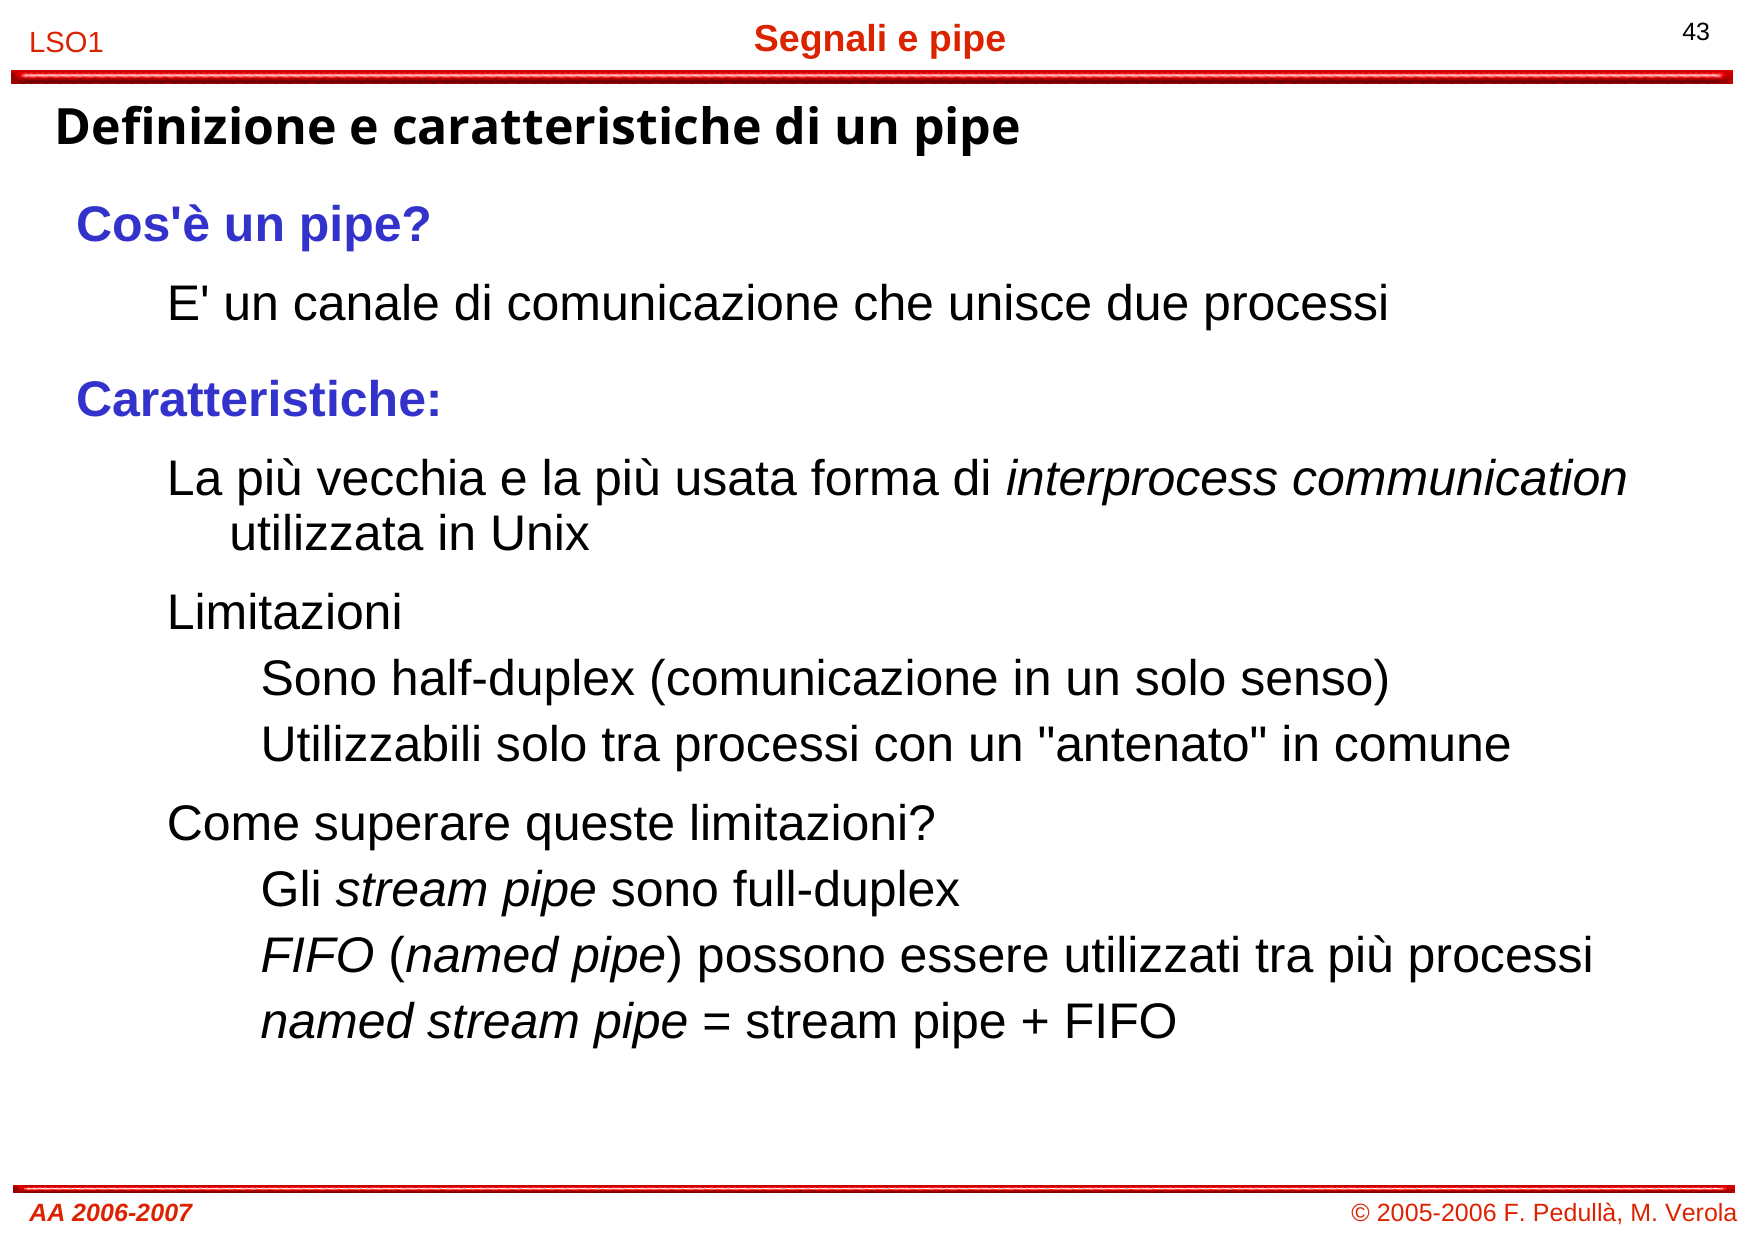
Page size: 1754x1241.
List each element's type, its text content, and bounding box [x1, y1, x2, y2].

picture [13, 1185, 1735, 1193]
list Cos'è un pipe? E' un canale di comunicazione che unisce due processi Caratteristiche: La più vecchia e la più usata forma di interprocess communication utilizzata in Unix Limitazioni Sono half-duplex (comunicazione in un solo senso) Utilizzabili solo tra processi con un "antenato" in comune Come superare queste limitazioni? Gli stream pipe sono full-duplex FIFO (named pipe) possono essere utilizzati tra più processi named stream pipe = stream pipe + FIFO [58, 188, 1696, 1145]
title Definizione e caratteristiche di un pipe [40, 79, 1714, 175]
picture [11, 70, 1733, 84]
